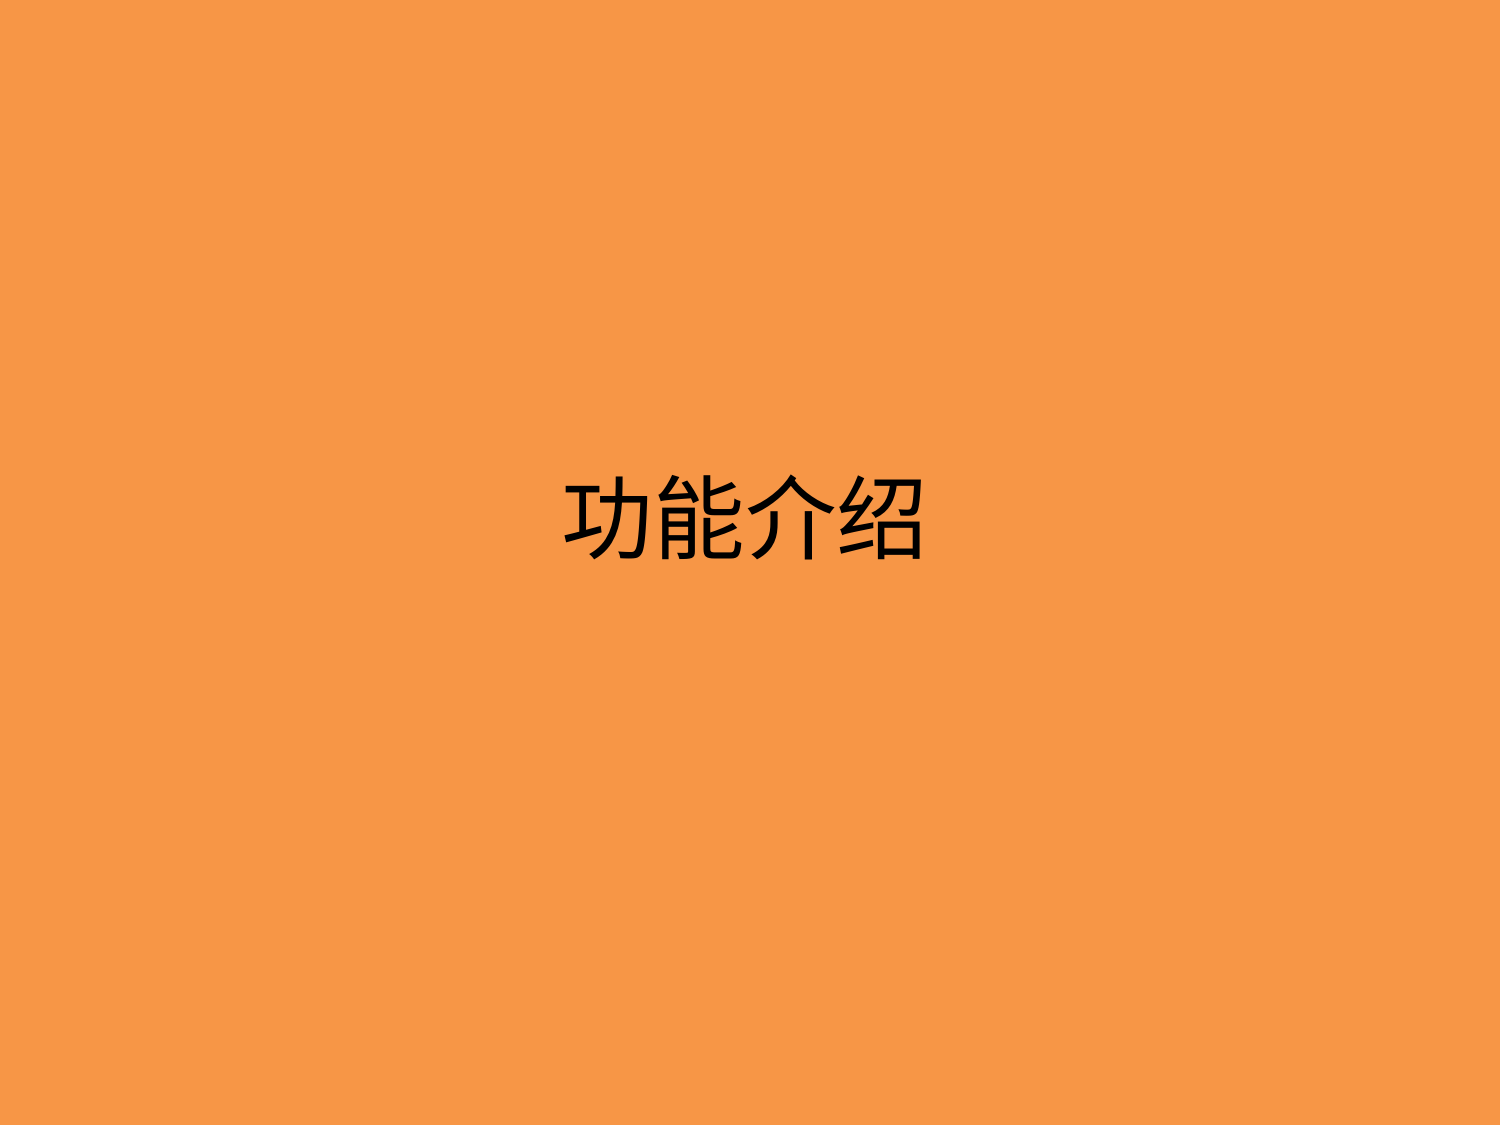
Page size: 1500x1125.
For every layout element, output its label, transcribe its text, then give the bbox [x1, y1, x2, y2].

title 功能介绍 [70, 421, 1421, 610]
